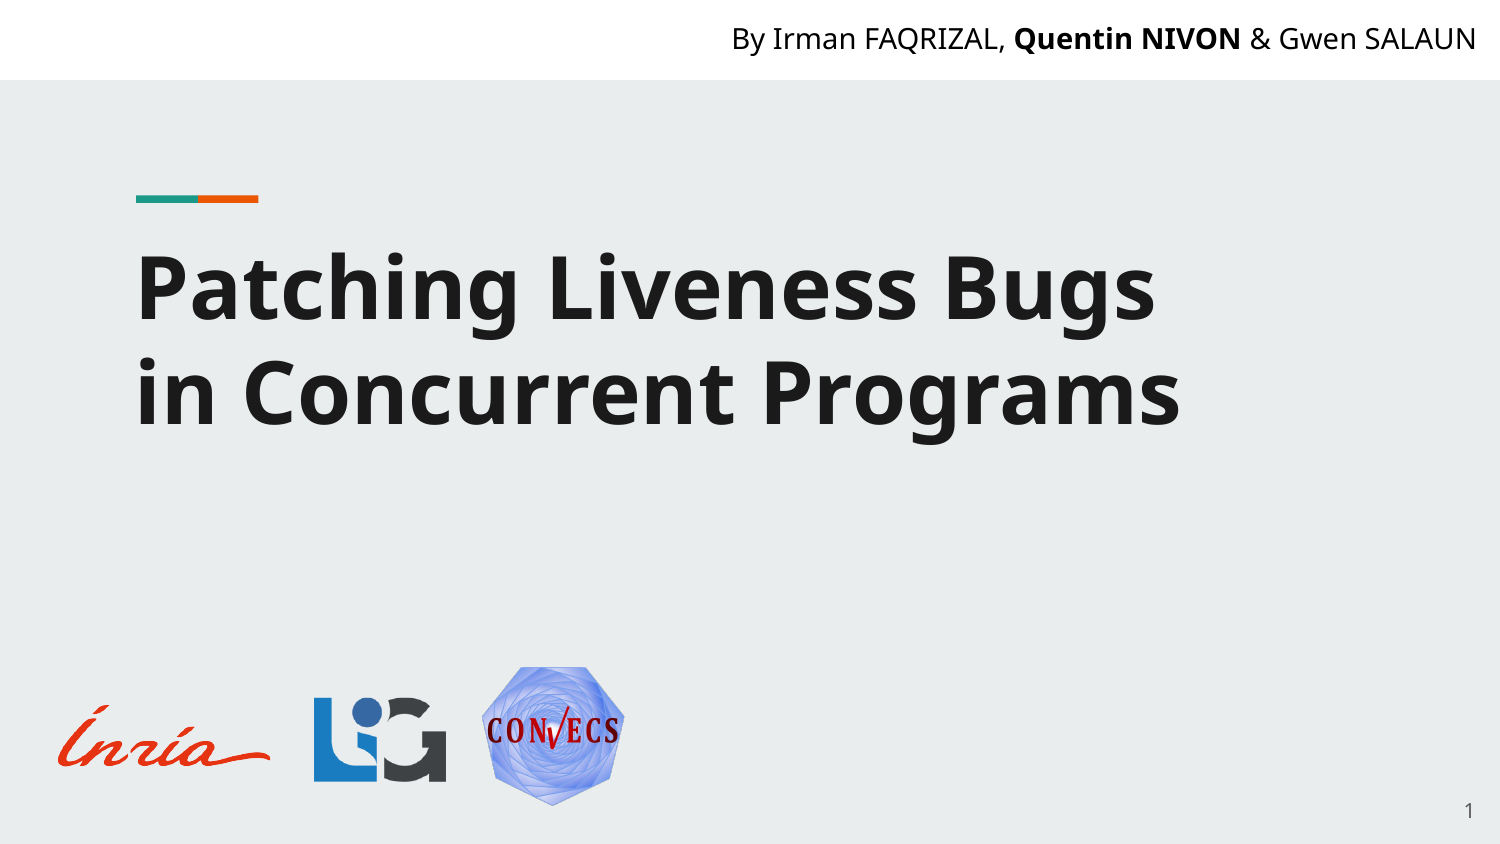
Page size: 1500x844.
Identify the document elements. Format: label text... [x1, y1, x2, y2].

slide_number <numéro> [1400, 779, 1491, 844]
picture [48, 620, 280, 844]
title Patching Liveness Bugs in Concurrent Programs [119, 216, 1381, 490]
picture [481, 666, 625, 806]
text_box By Irman FAQRIZAL, Quentin NIVON & Gwen SALAUN [716, 5, 1500, 71]
picture [314, 691, 446, 782]
